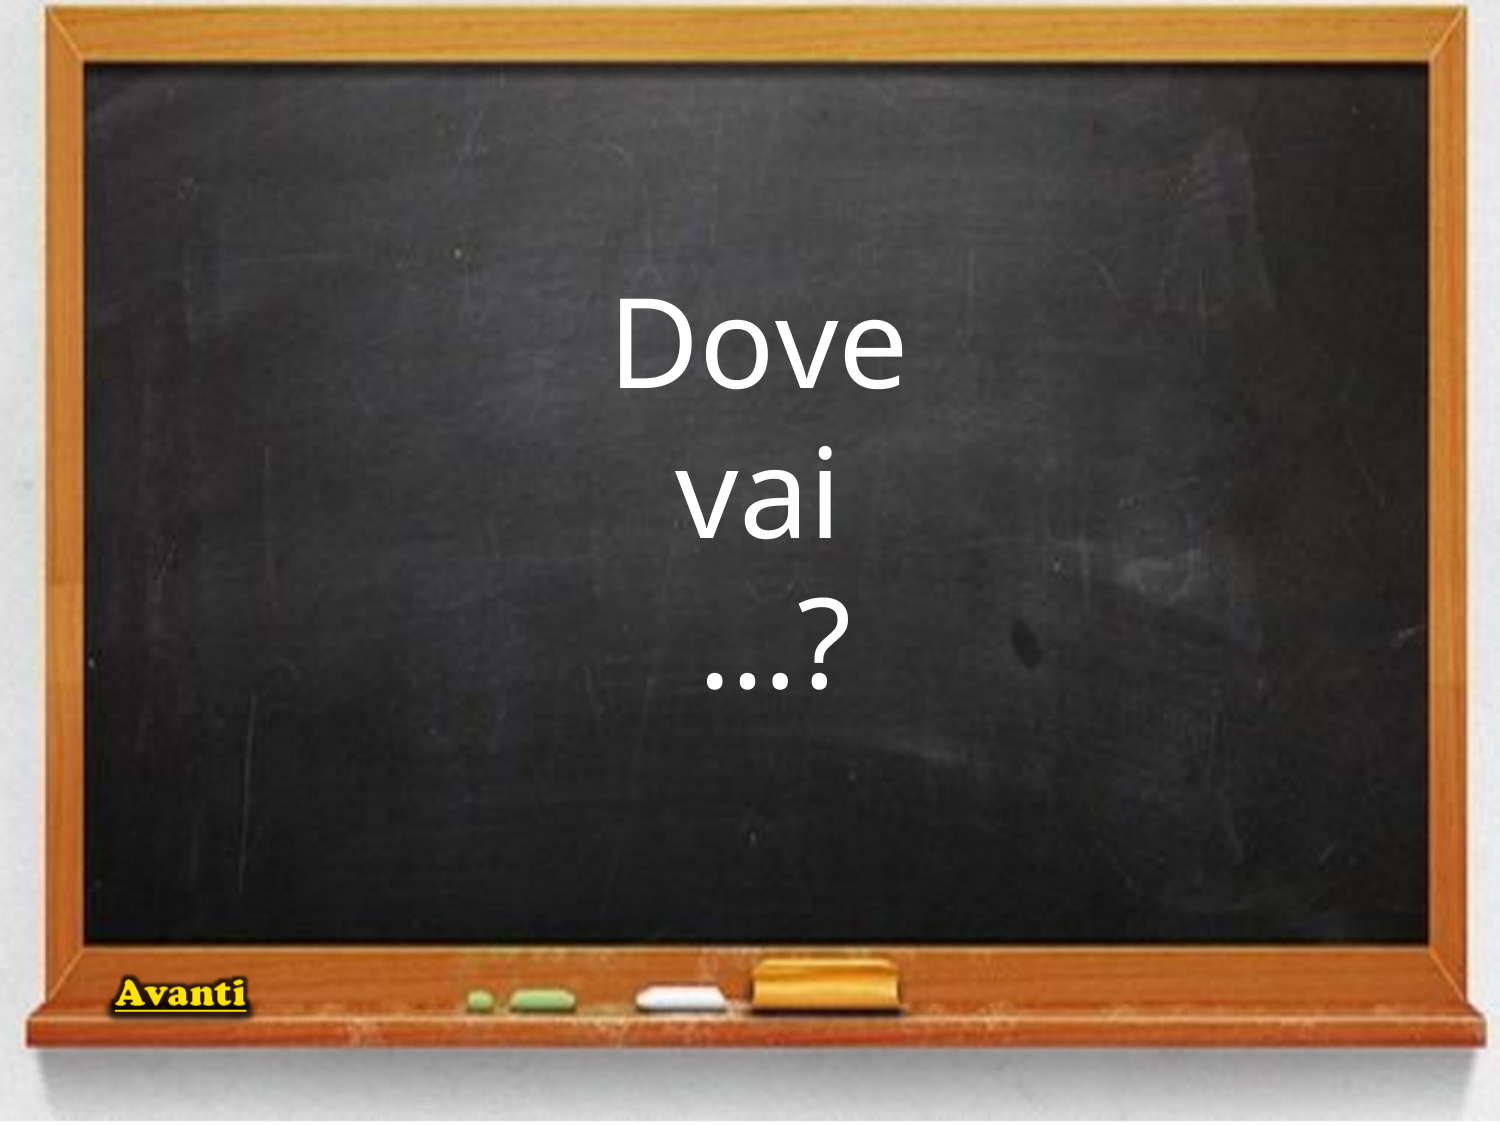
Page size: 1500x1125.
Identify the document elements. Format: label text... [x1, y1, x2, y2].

picture [0, 0, 1500, 1125]
text_box Dove vai …? [137, 255, 1413, 721]
